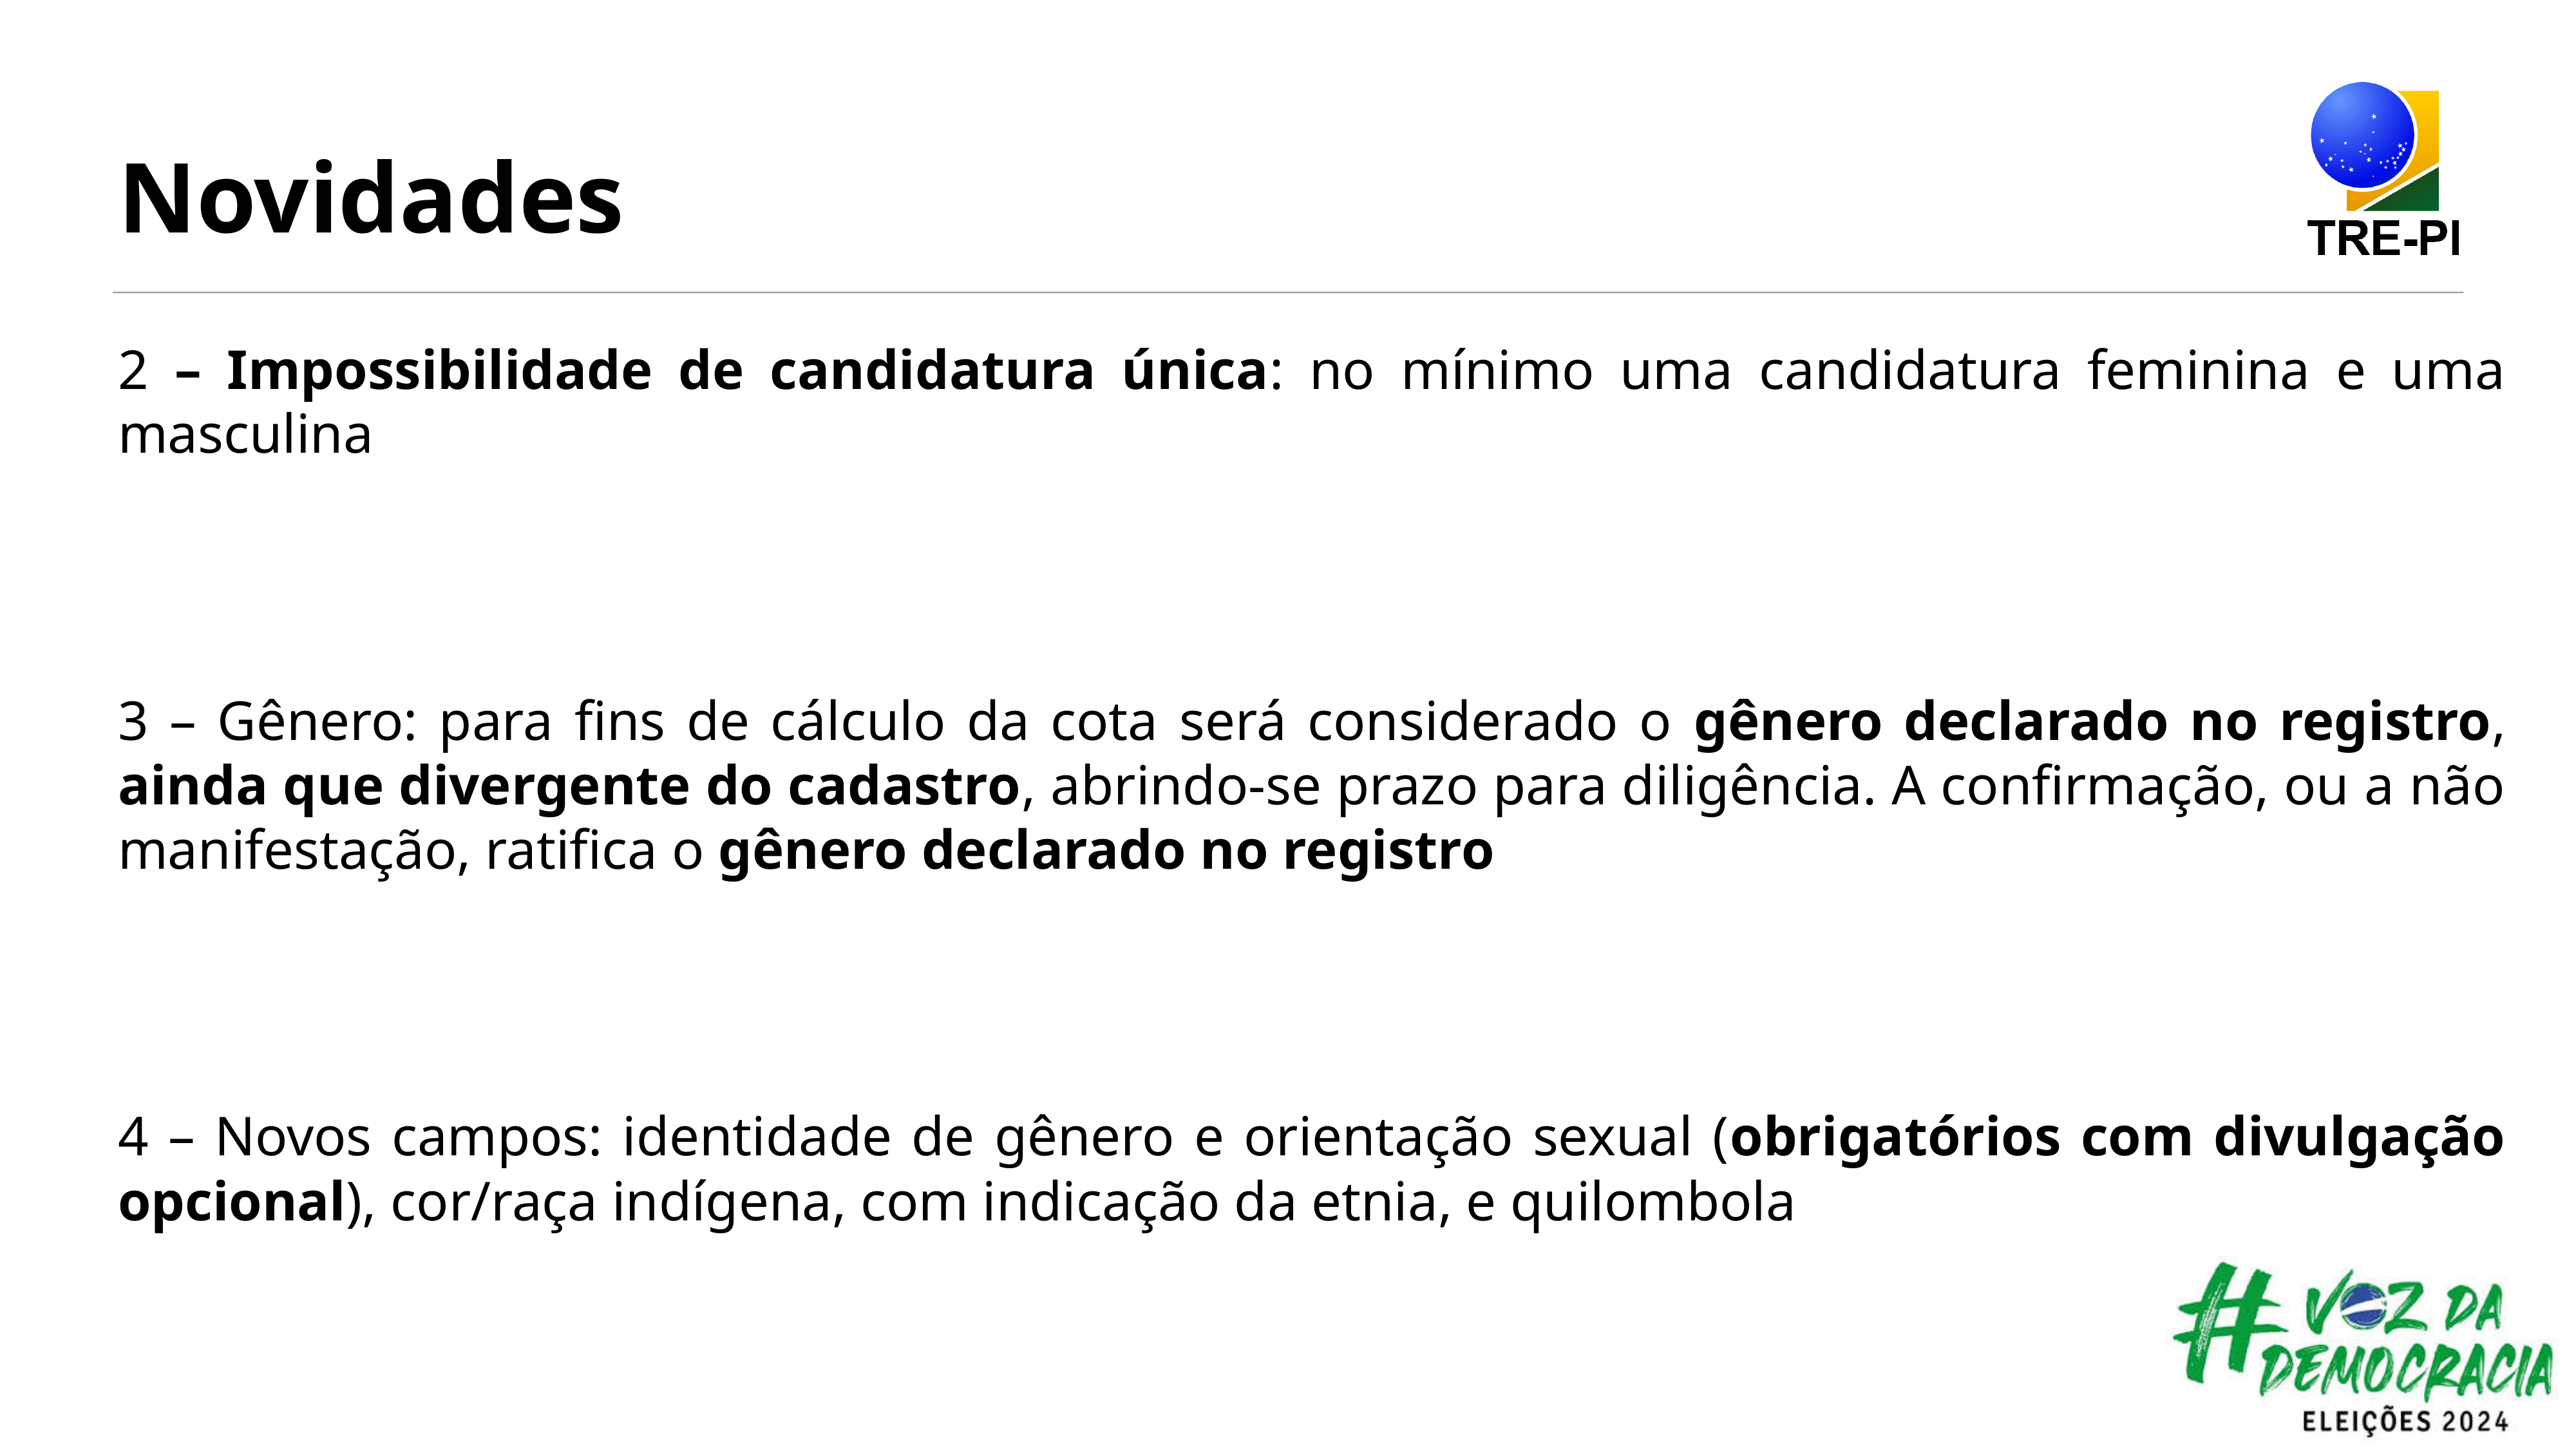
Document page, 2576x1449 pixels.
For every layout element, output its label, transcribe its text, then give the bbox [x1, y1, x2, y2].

title Novidades [112, 50, 2462, 258]
list 2 – Impossibilidade de candidatura única: no mínimo uma candidatura feminina e uma masculina 3 – Gênero: para fins de cálculo da cota será considerado o gênero declarado no registro, ainda que divergente do cadastro, abrindo-se prazo para diligência. A confirmação, ou a não manifestação, ratifica o gênero declarado no registro 4 – Novos campos: identidade de gênero e orientação sexual (obrigatórios com divulgação opcional), cor/raça indígena, com indicação da etnia, e quilombola [112, 330, 2512, 1403]
picture [2166, 1235, 2562, 1449]
picture [2306, 82, 2459, 255]
